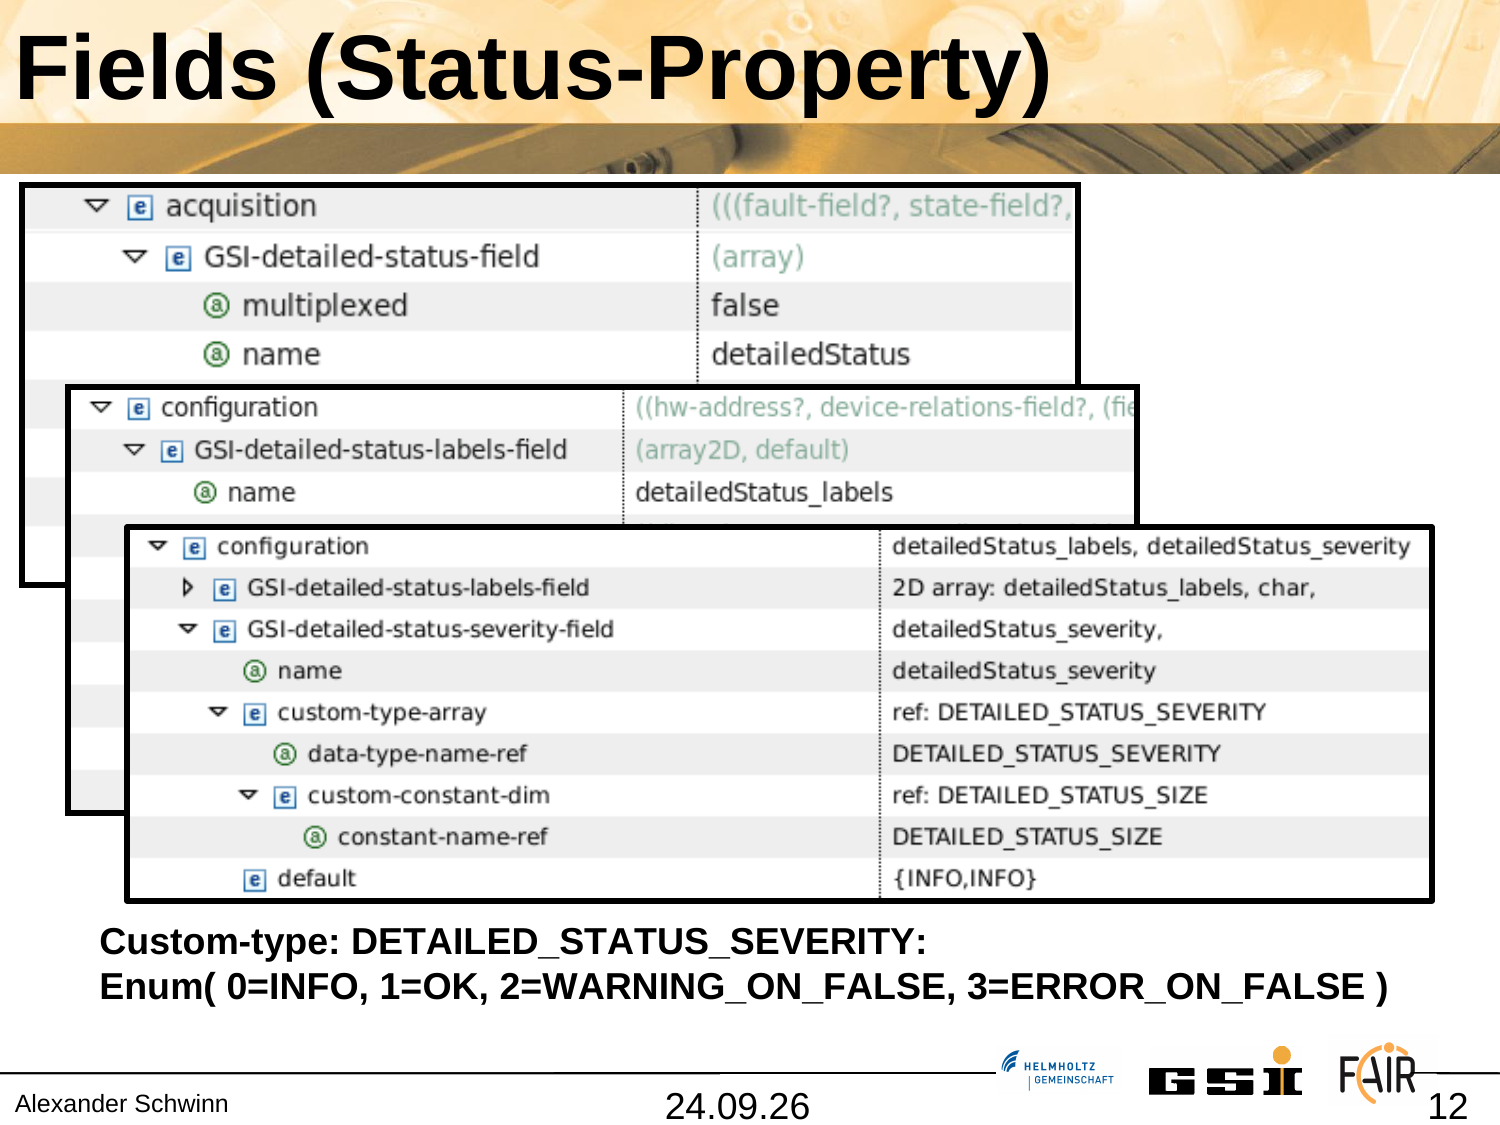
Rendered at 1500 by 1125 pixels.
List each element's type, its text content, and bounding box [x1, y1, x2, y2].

picture [71, 389, 1134, 811]
picture [0, 126, 1500, 175]
picture [996, 1060, 1121, 1095]
picture [1149, 1060, 1302, 1095]
picture [1328, 1034, 1439, 1106]
picture [129, 530, 1430, 898]
picture [24, 187, 1075, 583]
text_box Custom-type: DETAILED_STATUS_SEVERITY: Enum( 0=INFO, 1=OK, 2=WARNING_ON_FALSE, 3=ERROR_ON_FALSE ) [84, 909, 1405, 1060]
title Fields (Status-Property) [0, 0, 1500, 126]
